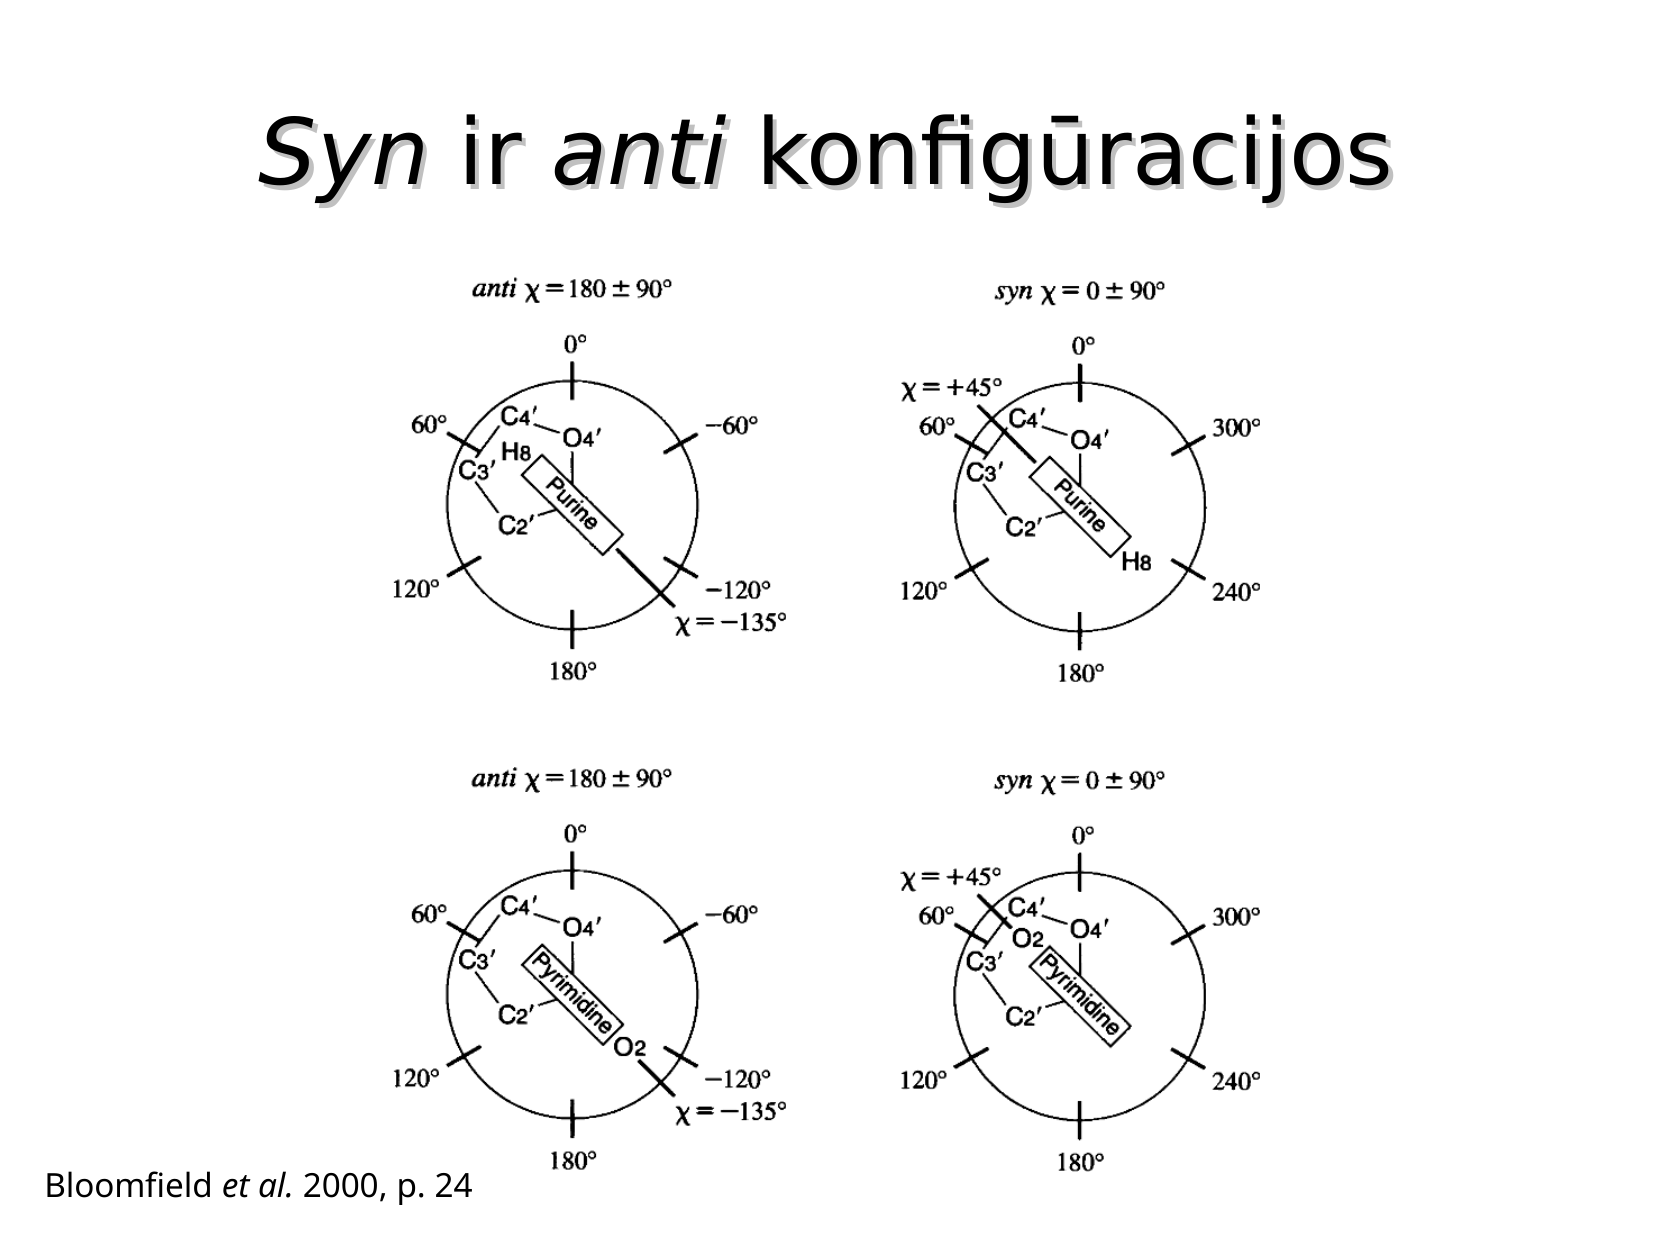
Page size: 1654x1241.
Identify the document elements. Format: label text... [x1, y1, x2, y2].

text_box Bloomfield et al. 2000, p. 24 [29, 1154, 518, 1211]
picture [385, 267, 1270, 1182]
title Syn ir anti konfigūracijos [82, 56, 1571, 250]
